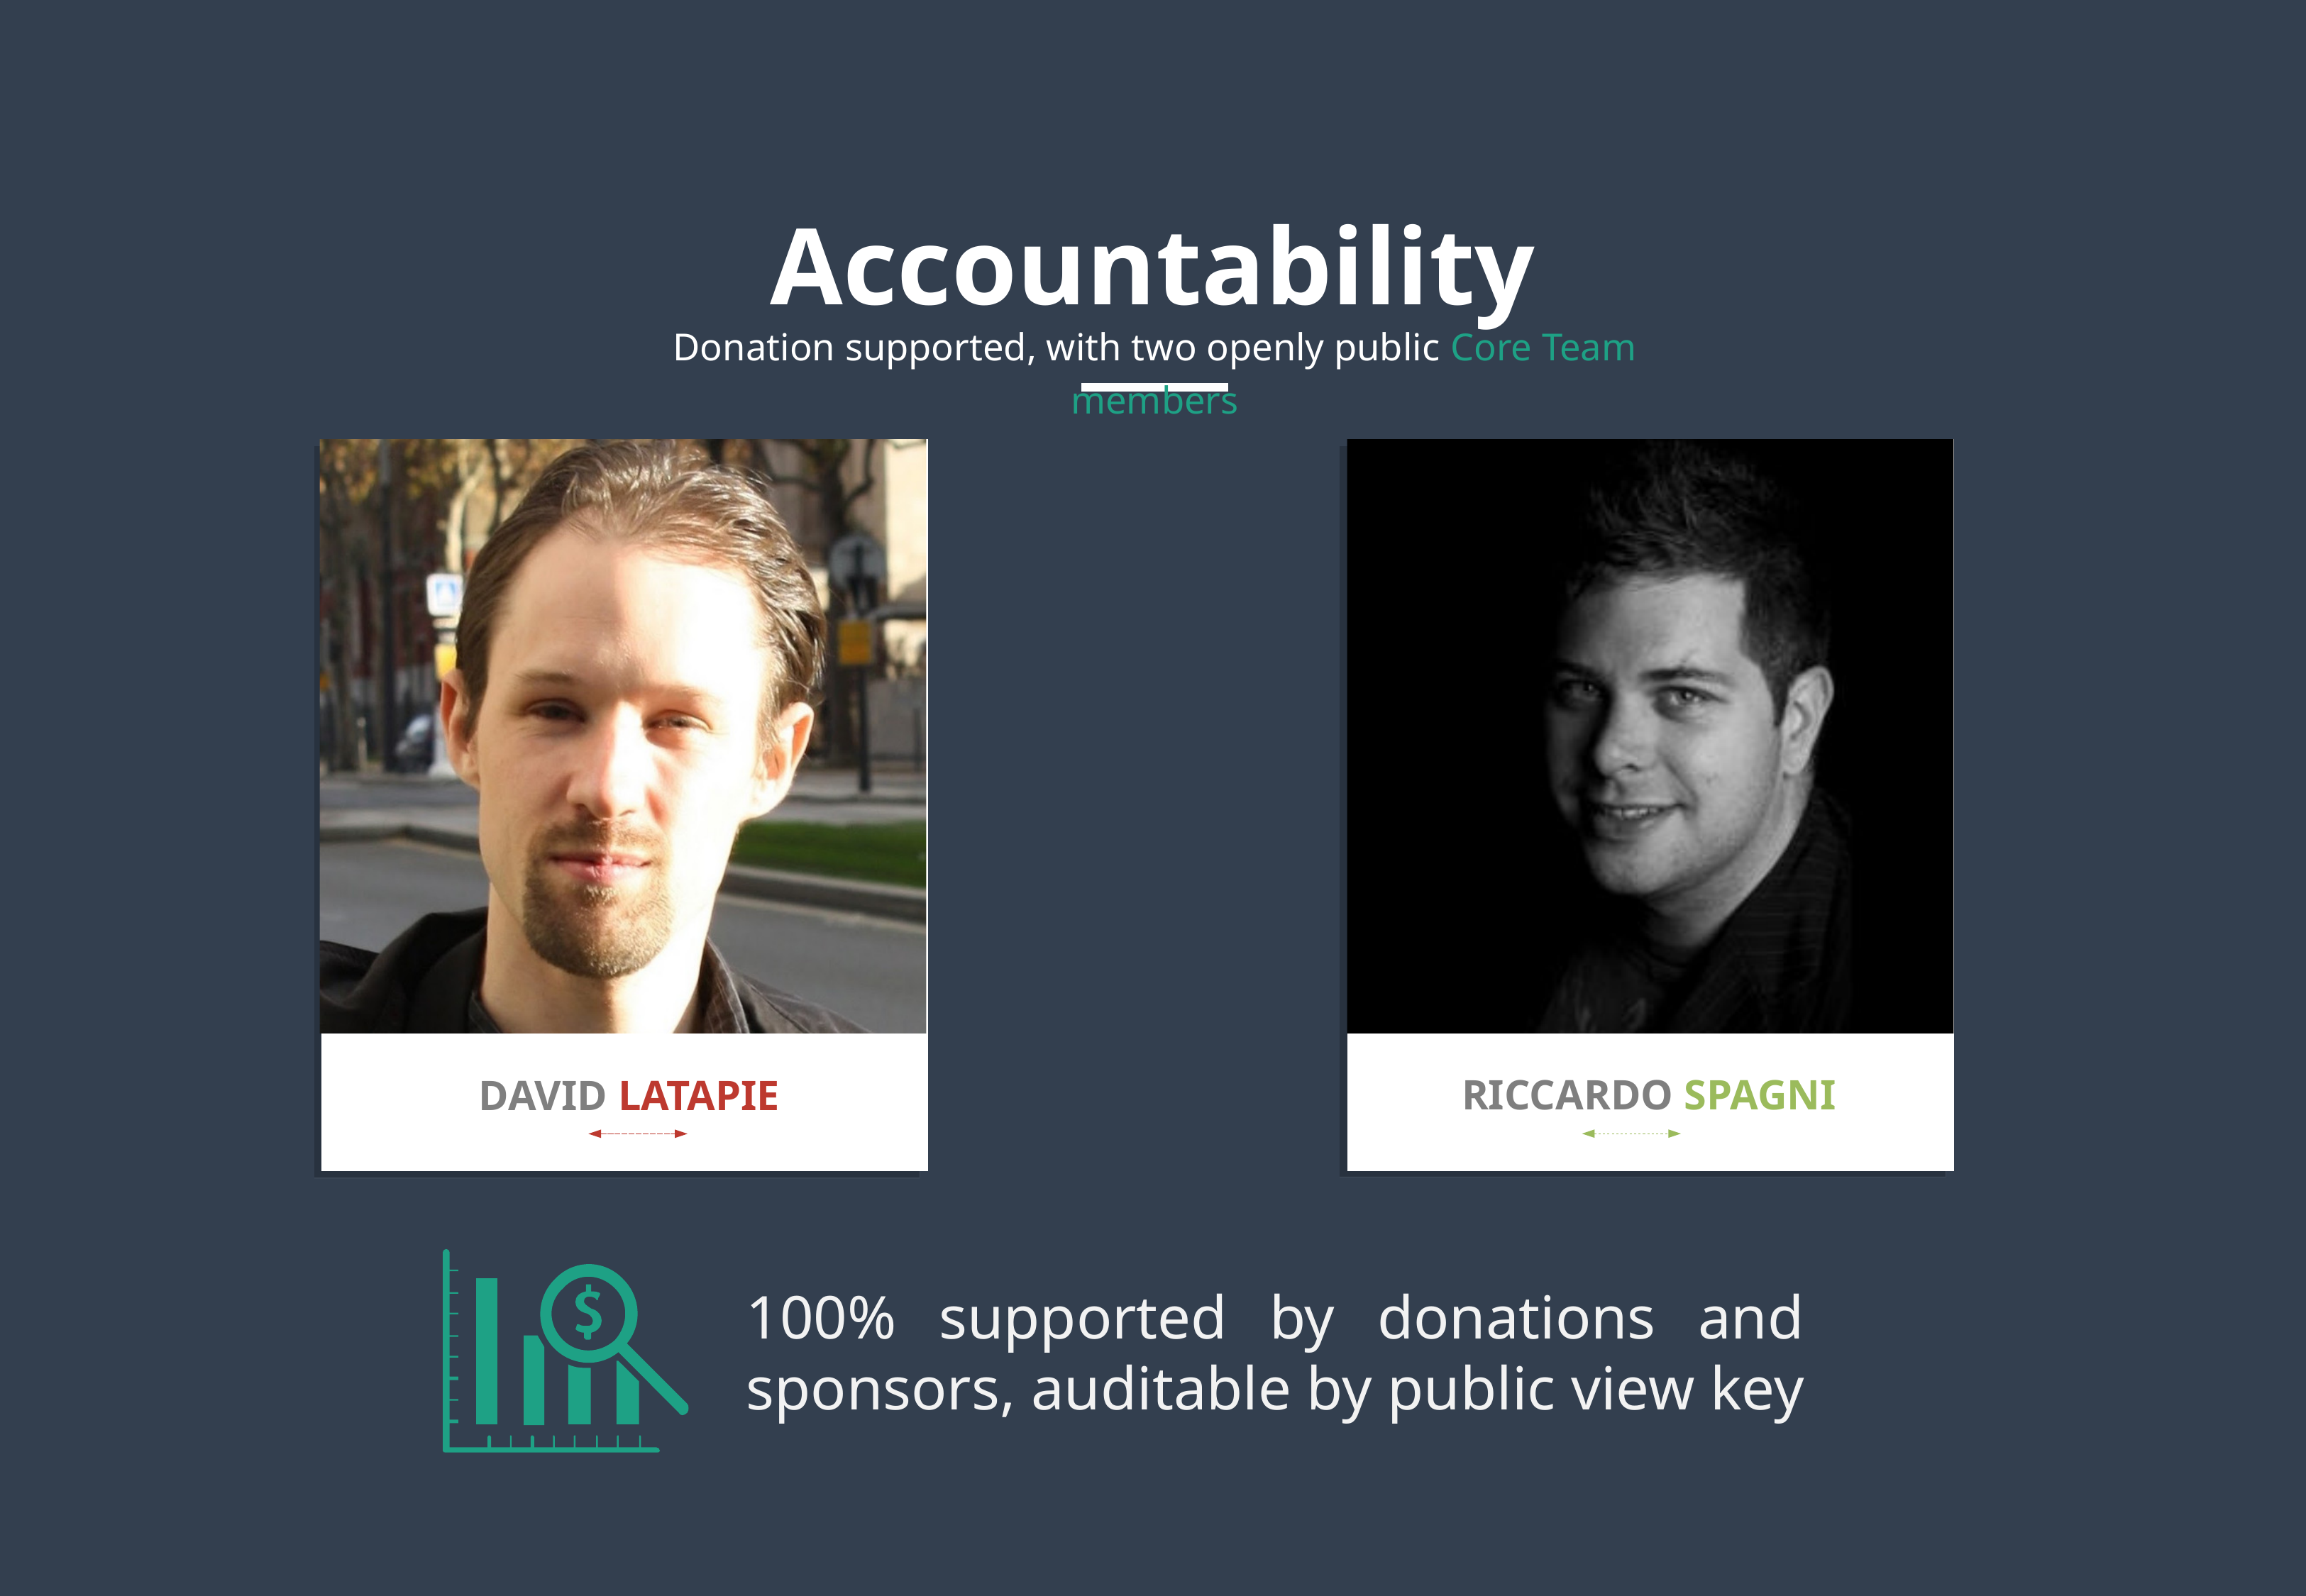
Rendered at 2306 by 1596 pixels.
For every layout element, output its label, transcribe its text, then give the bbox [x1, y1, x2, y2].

text_box Donation supported, with two openly public Core Team members [603, 304, 1706, 384]
picture [319, 439, 927, 1033]
text_box [443, 1248, 661, 1453]
text_box [540, 1264, 689, 1416]
text_box [321, 439, 928, 1171]
text_box [1081, 384, 1228, 392]
text_box [568, 1364, 591, 1424]
text_box [616, 1361, 639, 1424]
text_box Accountability [568, 195, 1738, 332]
picture [1347, 439, 1954, 1033]
text_box RICCARDO SPAGNI [1446, 1060, 1852, 1128]
text_box DAVID LATAPIE [463, 1060, 795, 1128]
text_box [524, 1335, 545, 1426]
text_box [476, 1278, 497, 1424]
text_box 100% supported by donations and sponsors, auditable by public view key [725, 1269, 1826, 1434]
text_box [1347, 1033, 1954, 1171]
